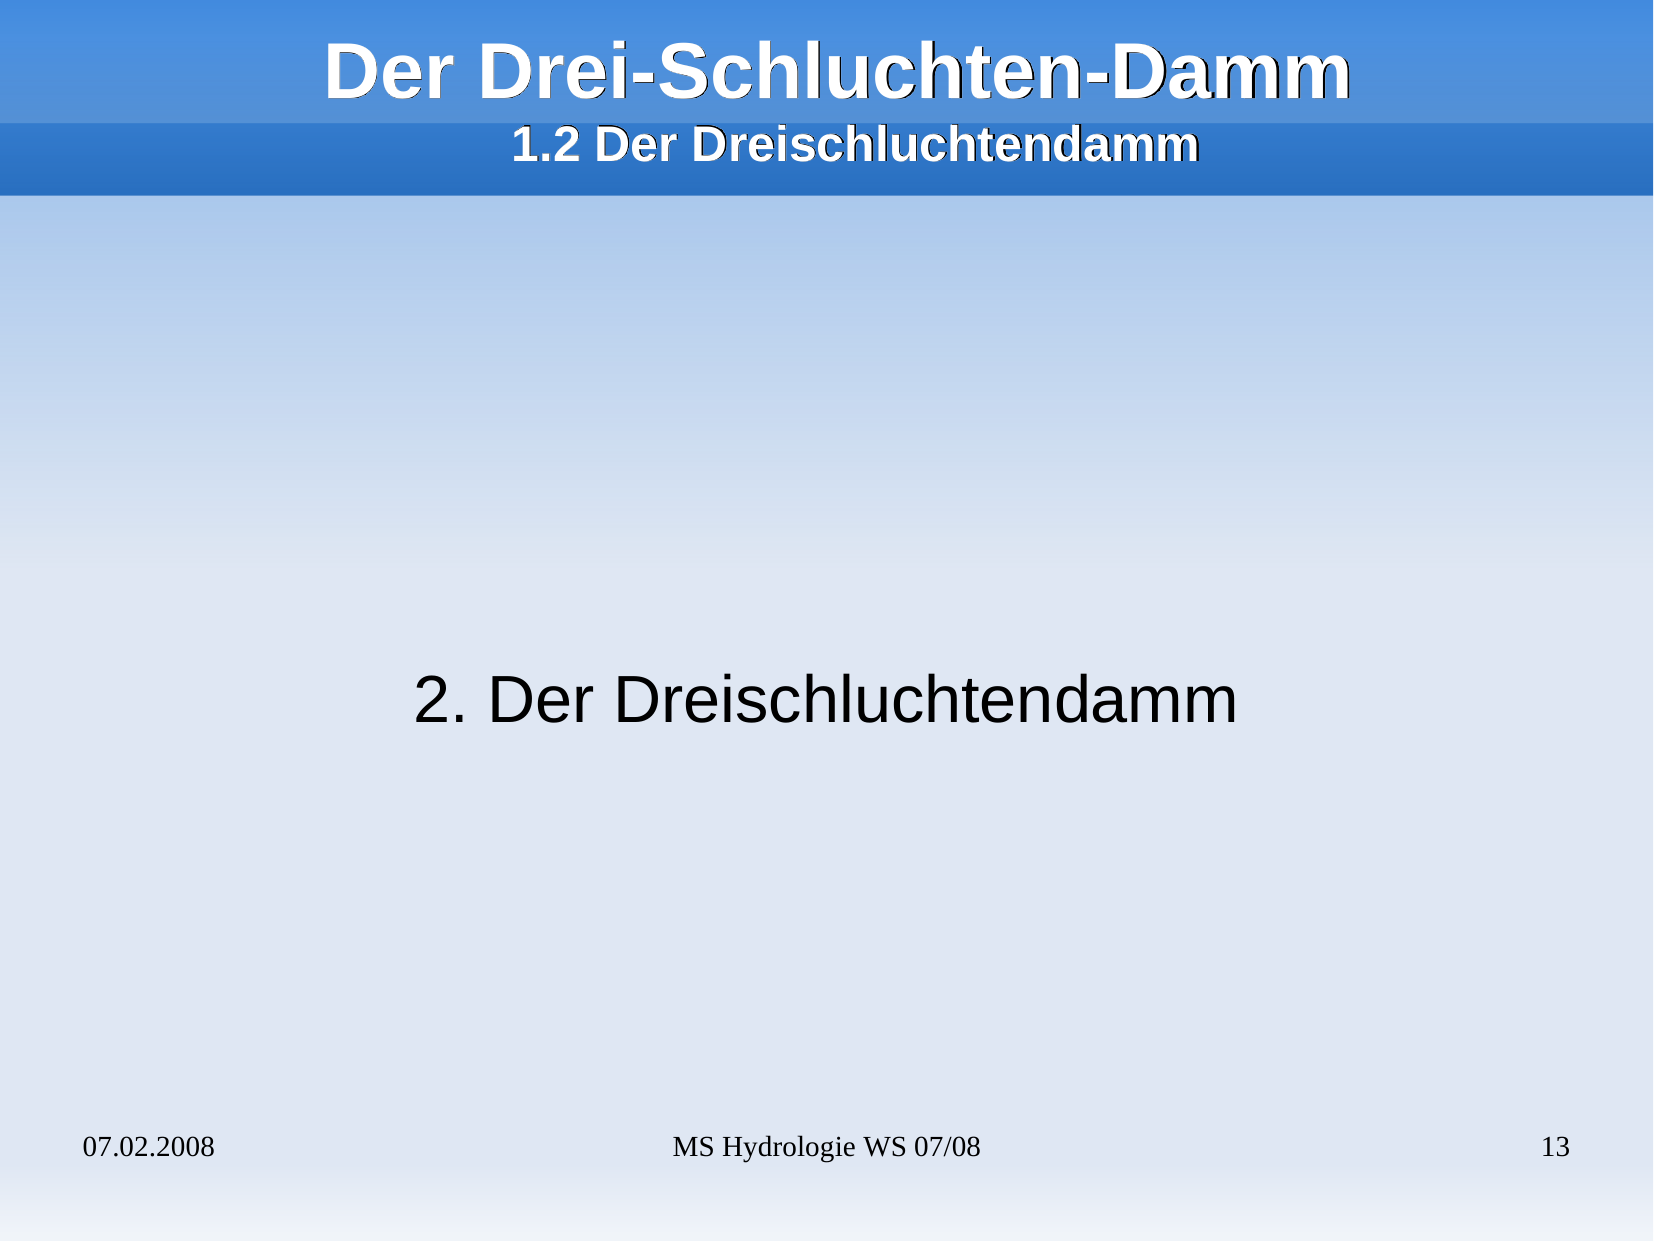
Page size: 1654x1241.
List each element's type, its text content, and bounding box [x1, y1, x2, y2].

title Der Drei-Schluchten-Damm 1.2 Der Dreischluchtendamm [76, 0, 1565, 203]
picture [0, 0, 1654, 1241]
subtitle 2. Der Dreischluchtendamm [82, 297, 1571, 1102]
